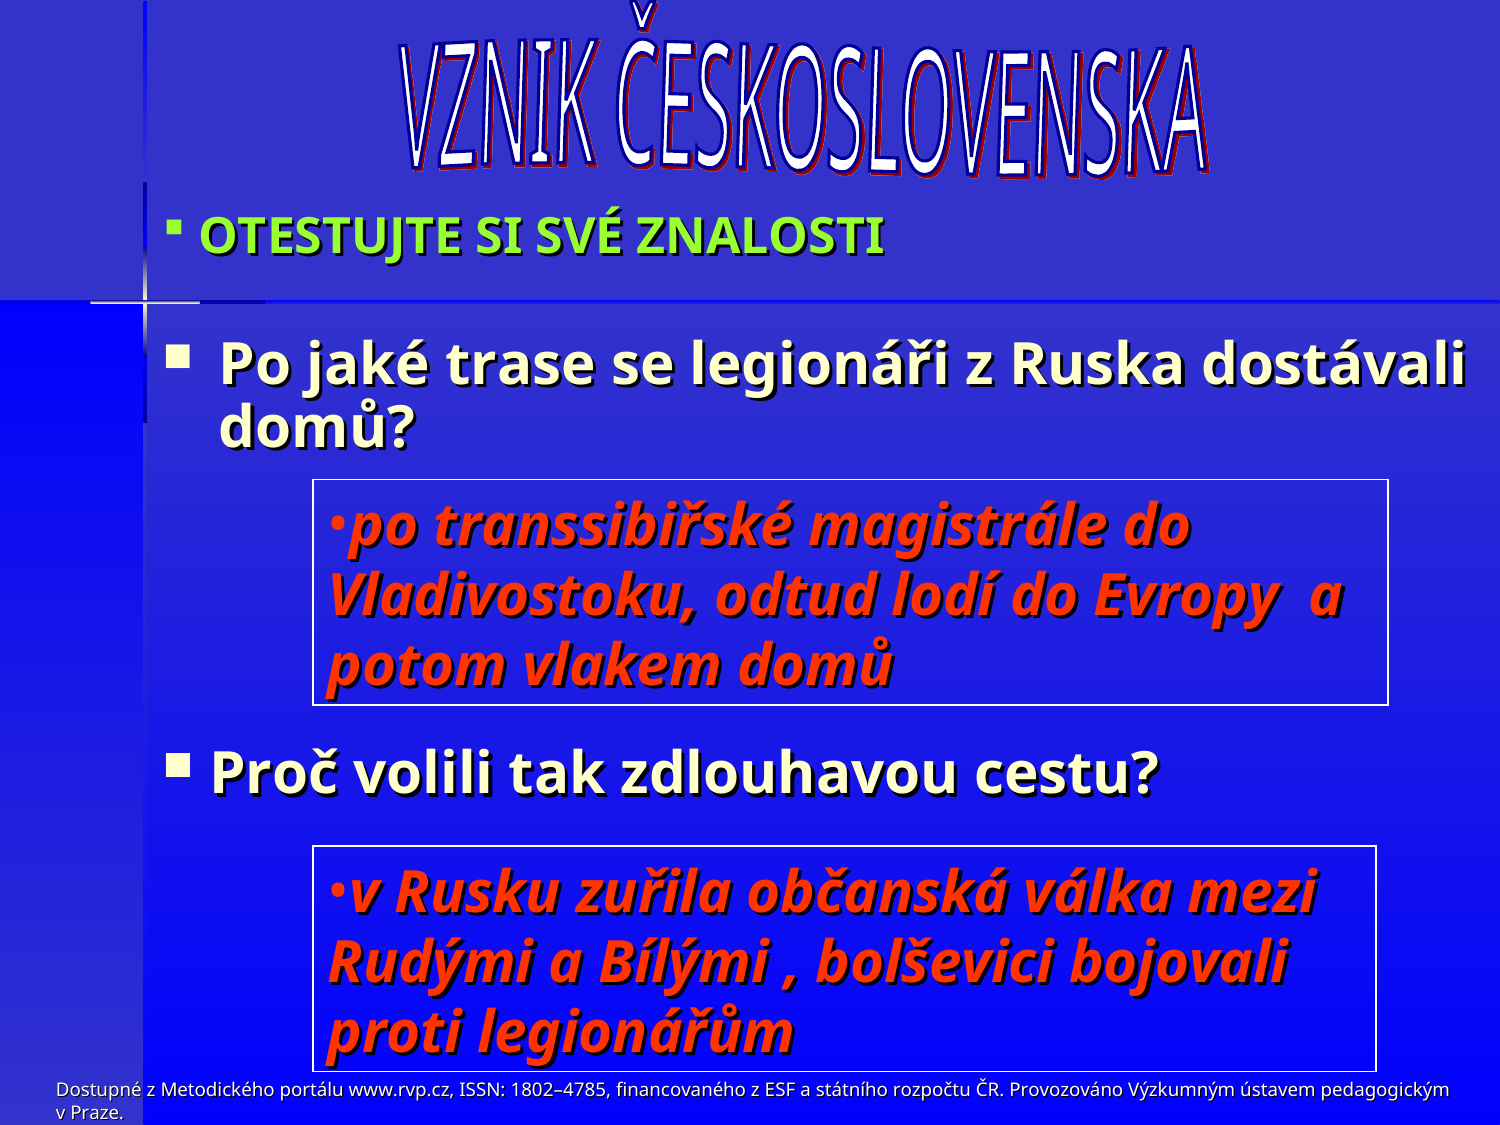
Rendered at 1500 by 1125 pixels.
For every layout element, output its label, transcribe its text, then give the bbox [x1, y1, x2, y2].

text_box OTESTUJTE SI SVÉ ZNALOSTI [147, 196, 987, 272]
text_box VZNIK ČESKOSLOVENSKA [1036, 51, 1079, 175]
text_box Proč volili tak zdlouhavou cestu? [147, 727, 1500, 811]
text_box VZNIK ČESKOSLOVENSKA [617, 39, 657, 166]
text_box VZNIK ČESKOSLOVENSKA [399, 43, 441, 168]
text_box VZNIK ČESKOSLOVENSKA [998, 51, 1030, 176]
text_box VZNIK ČESKOSLOVENSKA [482, 40, 526, 164]
text_box VZNIK ČESKOSLOVENSKA [903, 47, 949, 175]
text_box VZNIK ČESKOSLOVENSKA [777, 43, 824, 171]
text_box VZNIK ČESKOSLOVENSKA [869, 48, 898, 172]
text_box po transsibiřské magistrále do Vladivostoku, odtud lodí do Evropy a potom vlakem domů [312, 479, 1388, 706]
text_box VZNIK ČESKOSLOVENSKA [1125, 46, 1206, 174]
text_box VZNIK ČESKOSLOVENSKA [954, 50, 996, 175]
text_box VZNIK ČESKOSLOVENSKA [737, 43, 777, 168]
text_box VZNIK ČESKOSLOVENSKA [439, 41, 477, 167]
text_box VZNIK ČESKOSLOVENSKA [696, 41, 730, 168]
text_box Dostupné z Metodického portálu www.rvp.cz, ISSN: 1802–4785, financovaného z ESF a státního rozpočtu ČR. Provozováno Výzkumným ústavem pedagogickým v Praze. [41, 1070, 1471, 1125]
text_box VZNIK ČESKOSLOVENSKA [530, 39, 553, 163]
text_box VZNIK ČESKOSLOVENSKA [557, 39, 597, 163]
text_box VZNIK ČESKOSLOVENSKA [828, 45, 863, 172]
text_box VZNIK ČESKOSLOVENSKA [1085, 49, 1119, 177]
list Po jaké trase se legionáři z Ruska dostávali domů? [147, 326, 1500, 480]
text_box VZNIK ČESKOSLOVENSKA [661, 41, 693, 166]
text_box VZNIK ČESKOSLOVENSKA [631, 0, 655, 29]
text_box v Rusku zuřila občanská válka mezi Rudými a Bílými , bolševici bojovali proti legionářům [312, 846, 1377, 1072]
